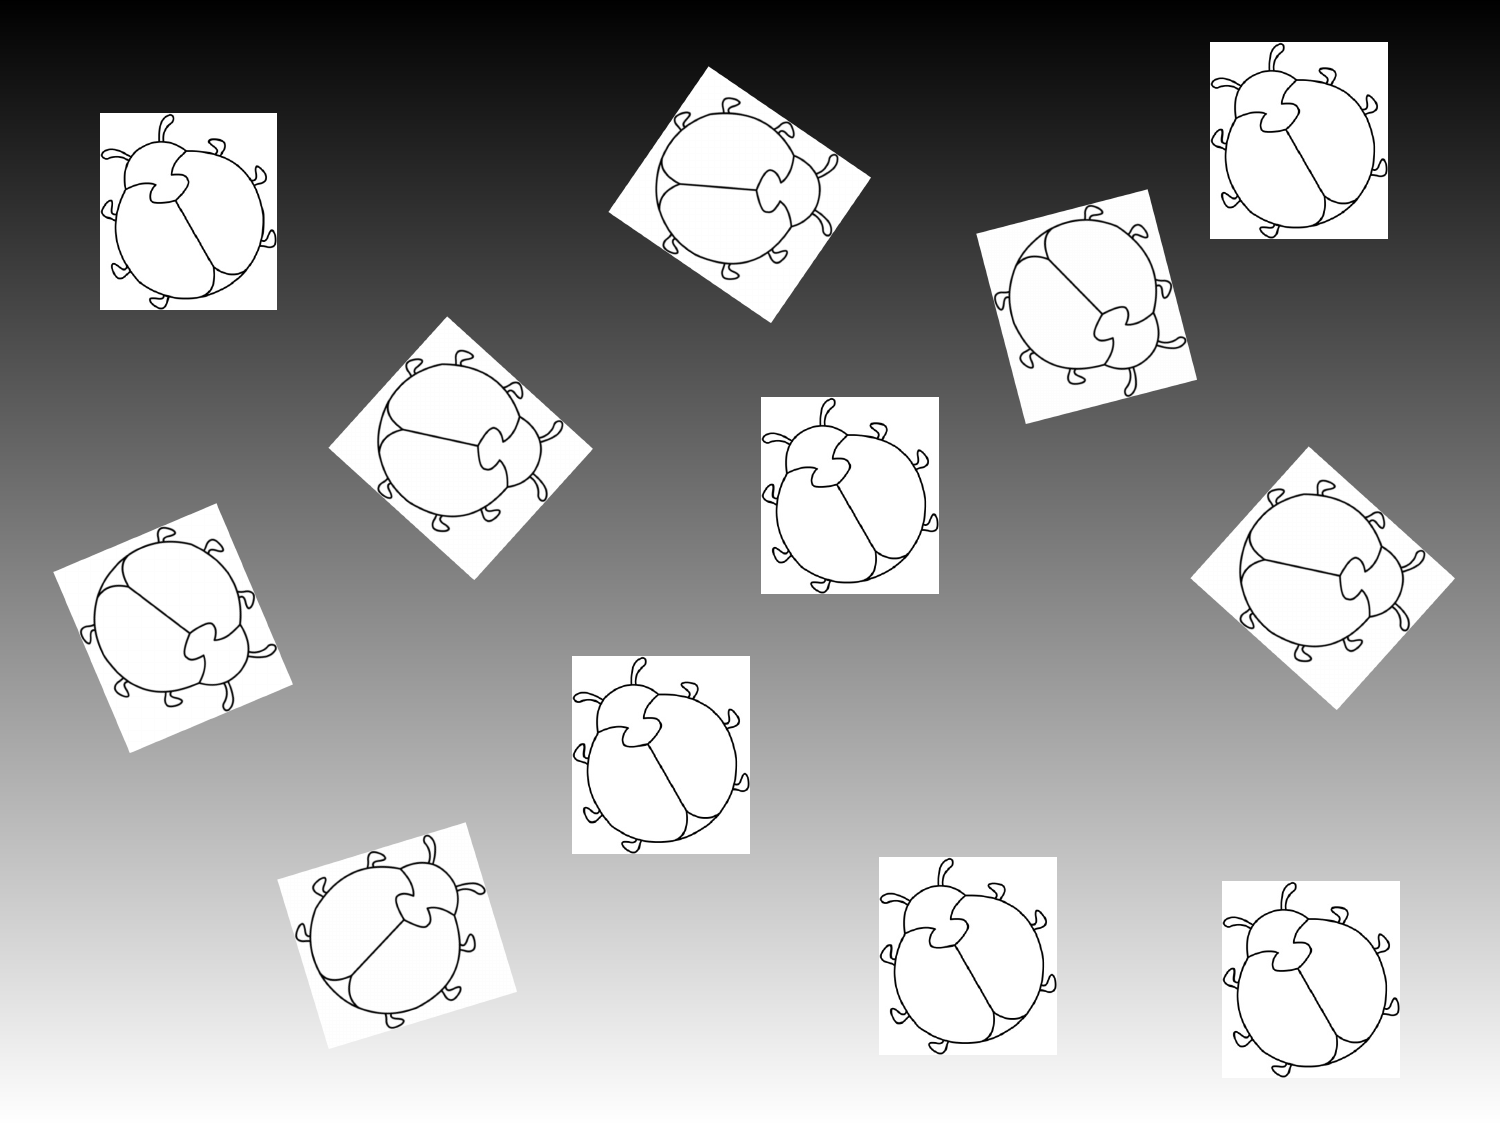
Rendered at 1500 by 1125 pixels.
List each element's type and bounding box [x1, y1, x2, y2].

picture [1210, 42, 1388, 239]
picture [328, 316, 593, 580]
picture [1190, 446, 1455, 710]
picture [879, 857, 1057, 1055]
picture [976, 189, 1197, 424]
picture [1222, 881, 1400, 1078]
picture [100, 113, 277, 310]
picture [761, 397, 939, 594]
picture [53, 503, 293, 753]
picture [608, 66, 871, 323]
picture [572, 656, 750, 854]
picture [277, 822, 517, 1049]
